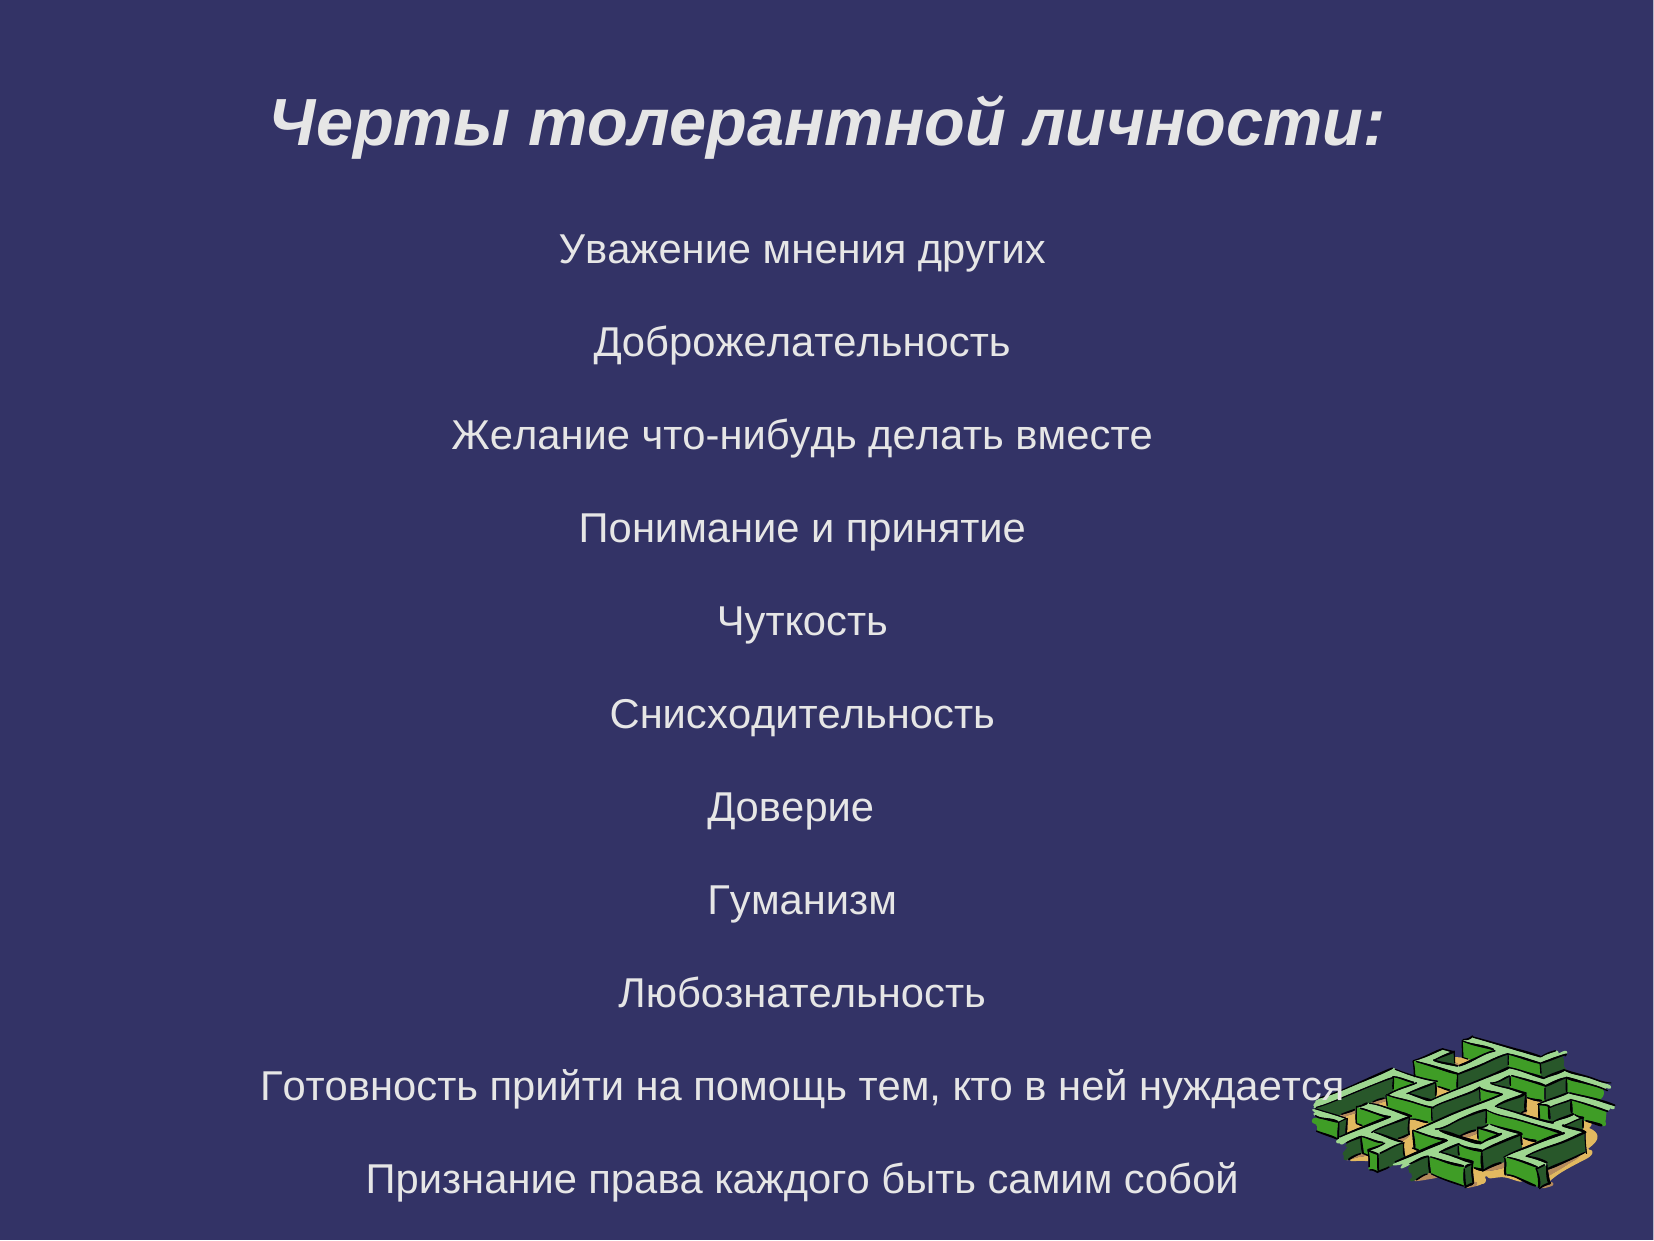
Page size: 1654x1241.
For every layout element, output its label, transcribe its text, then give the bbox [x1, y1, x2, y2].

list Уважение мнения других Доброжелательность Желание что-нибудь делать вместе Понимание и принятие Чуткость Снисходительность Доверие Гуманизм Любознательность Готовность прийти на помощь тем, кто в ней нуждается Признание права каждого быть самим собой [35, 226, 1570, 1209]
title Черты толерантной личности: [121, 19, 1534, 226]
